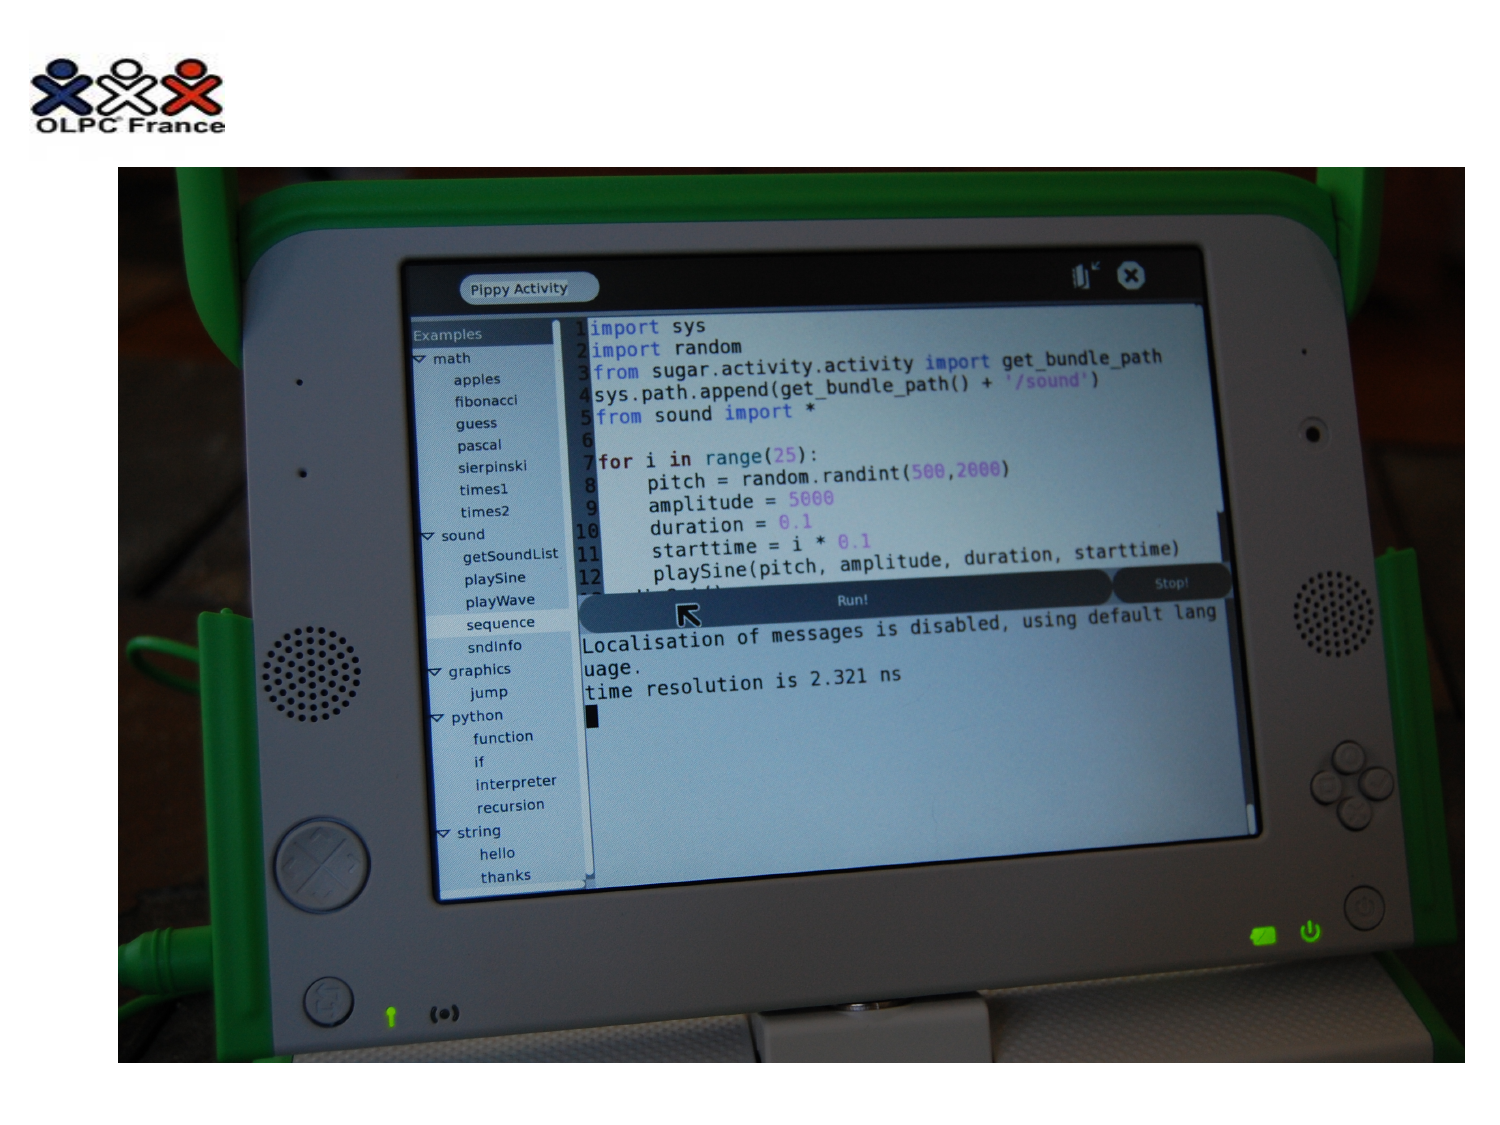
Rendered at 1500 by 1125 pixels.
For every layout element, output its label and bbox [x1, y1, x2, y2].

picture [29, 30, 225, 161]
picture [118, 167, 1465, 1063]
